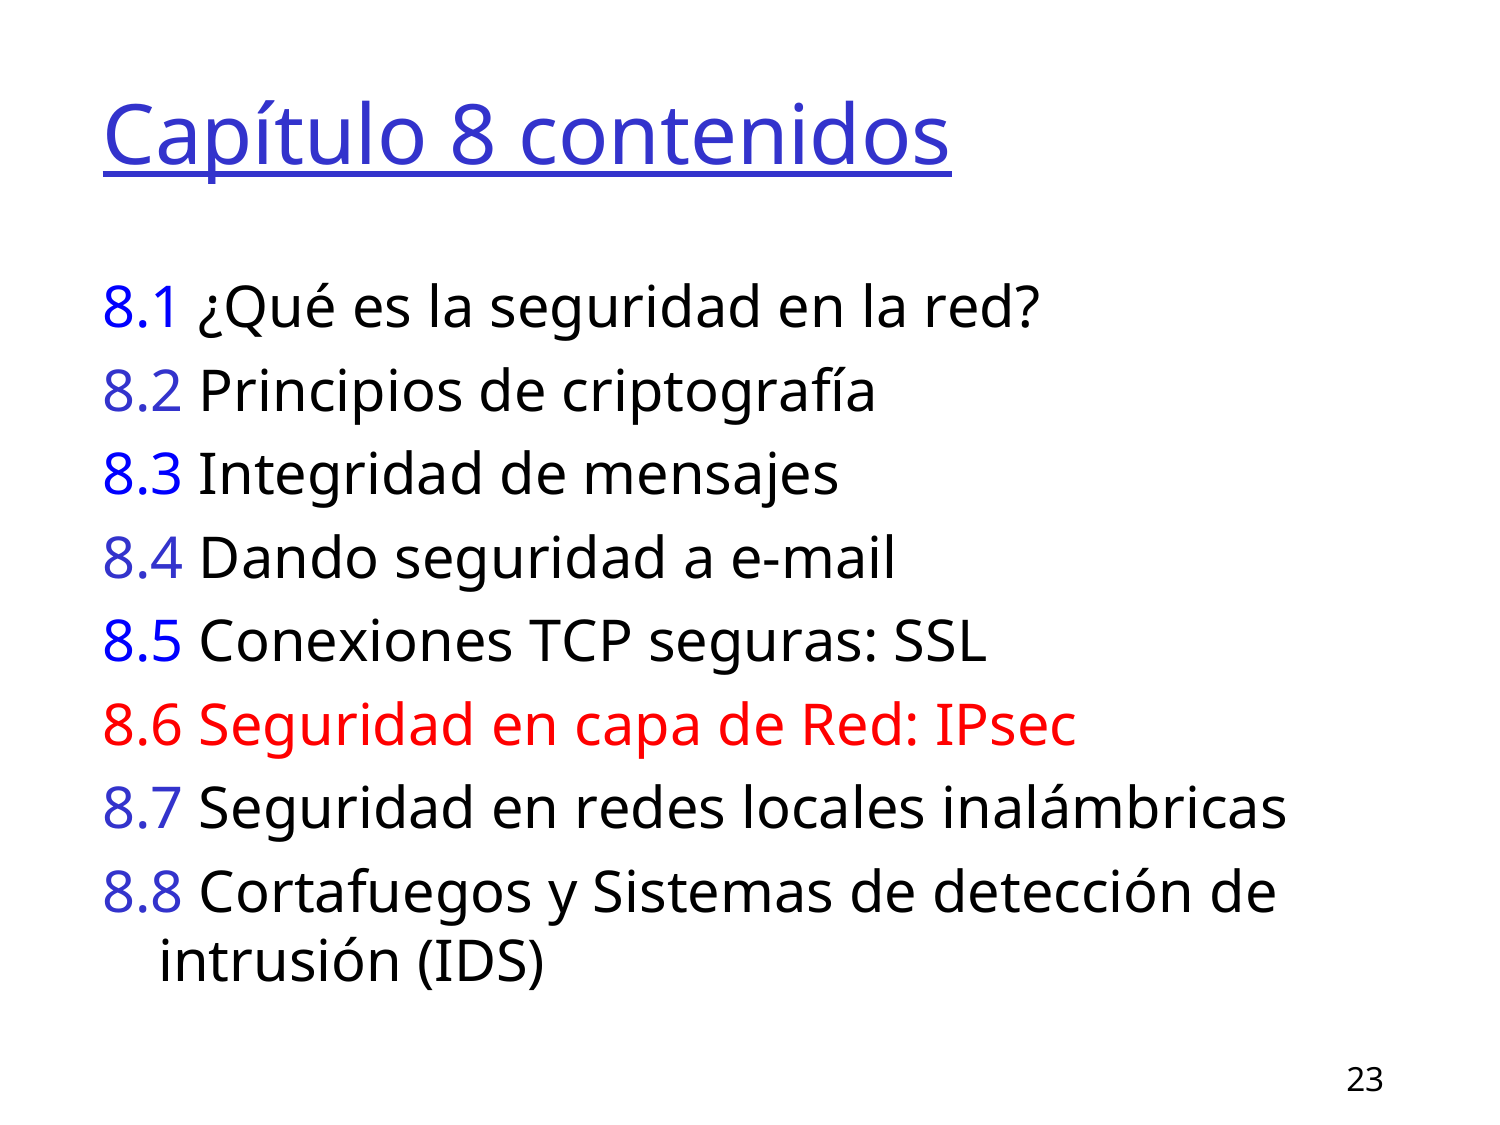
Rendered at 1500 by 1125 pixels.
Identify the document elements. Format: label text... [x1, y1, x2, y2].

list 8.1 ¿Qué es la seguridad en la red? 8.2 Principios de criptografía 8.3 Integridad de mensajes 8.4 Dando seguridad a e-mail 8.5 Conexiones TCP seguras: SSL 8.6 Seguridad en capa de Red: IPsec 8.7 Seguridad en redes locales inalámbricas 8.8 Cortafuegos y Sistemas de detección de intrusión (IDS) [87, 262, 1363, 1006]
title Capítulo 8 contenidos [87, 16, 1363, 247]
